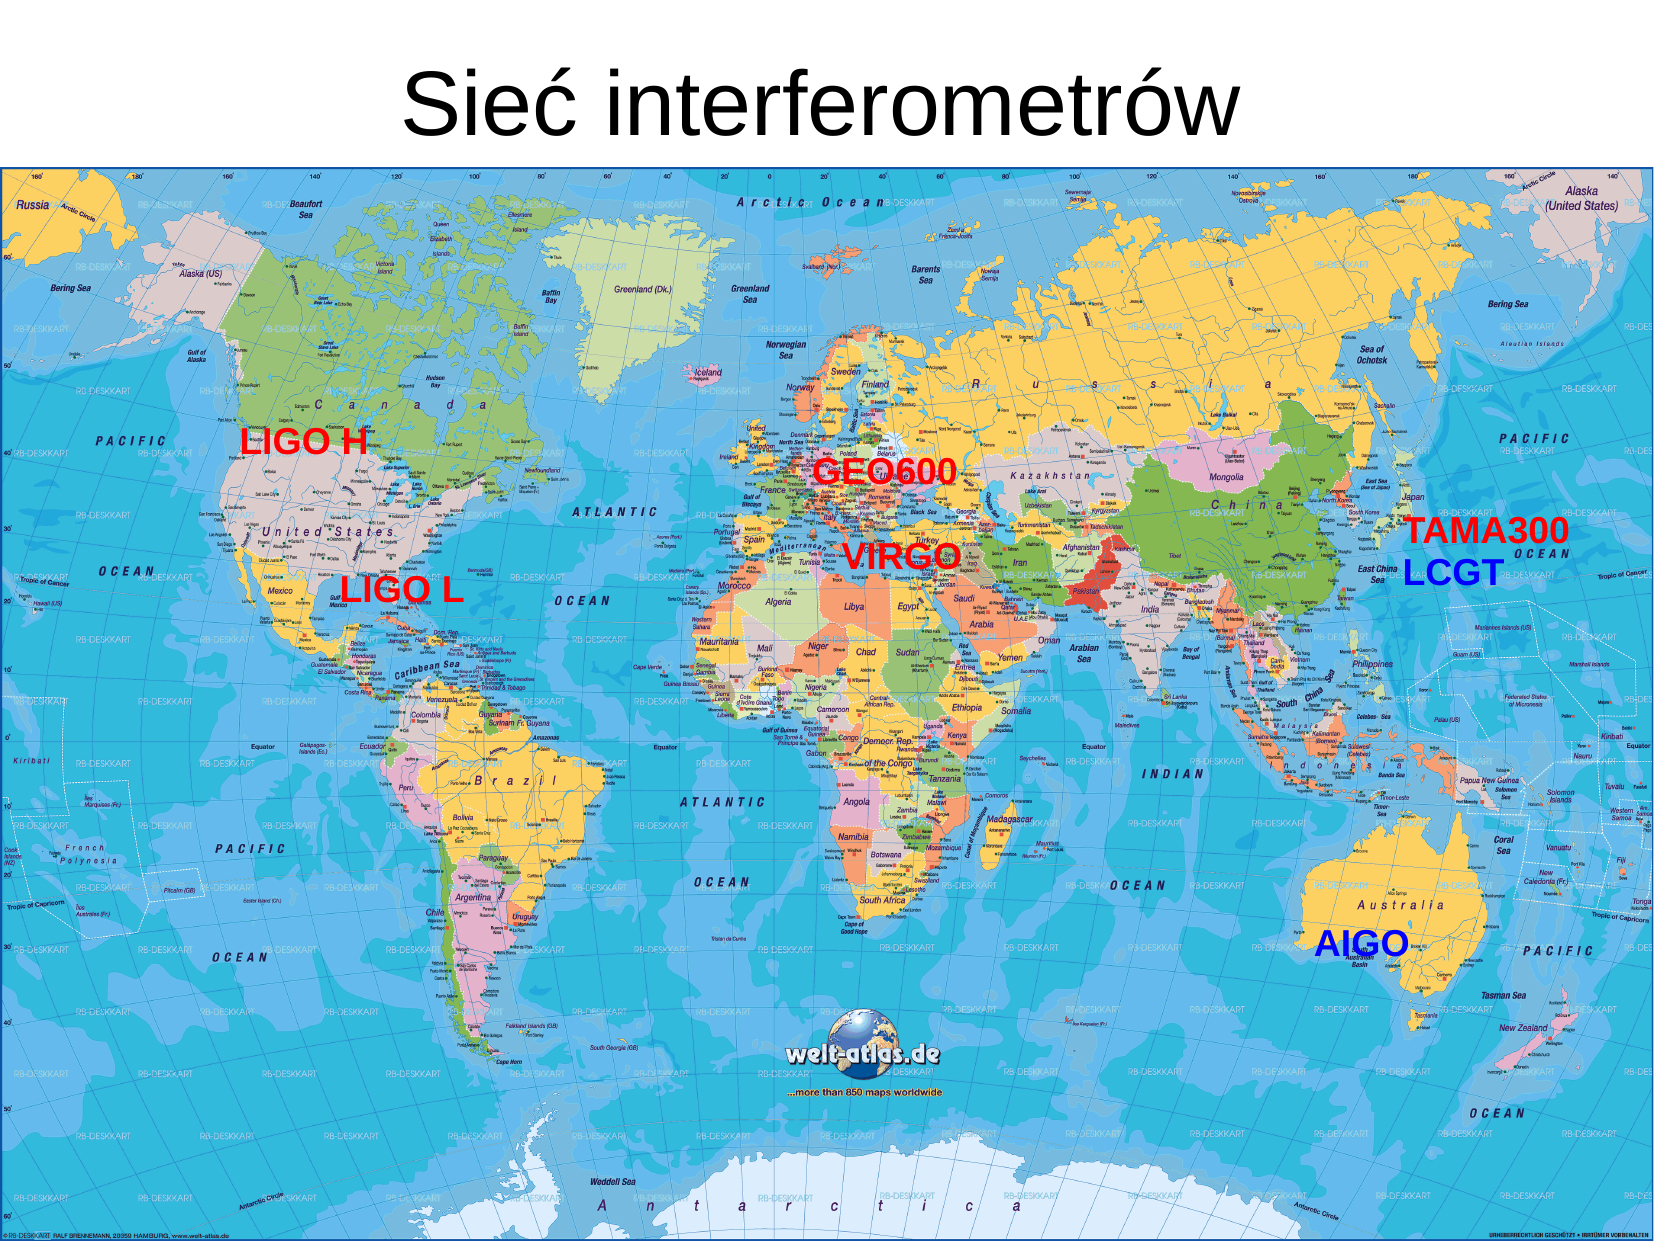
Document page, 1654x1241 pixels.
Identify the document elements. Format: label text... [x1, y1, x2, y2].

text_box VIRGO [826, 528, 978, 587]
picture [0, 167, 1654, 1241]
text_box AIGO [1299, 915, 1424, 974]
text_box TAMA300 LCGT [1387, 501, 1584, 604]
text_box LIGO H [224, 413, 384, 472]
text_box LIGO L [324, 561, 480, 620]
title Sieć interferometrów [76, 0, 1565, 208]
text_box GEO600 [797, 442, 973, 501]
